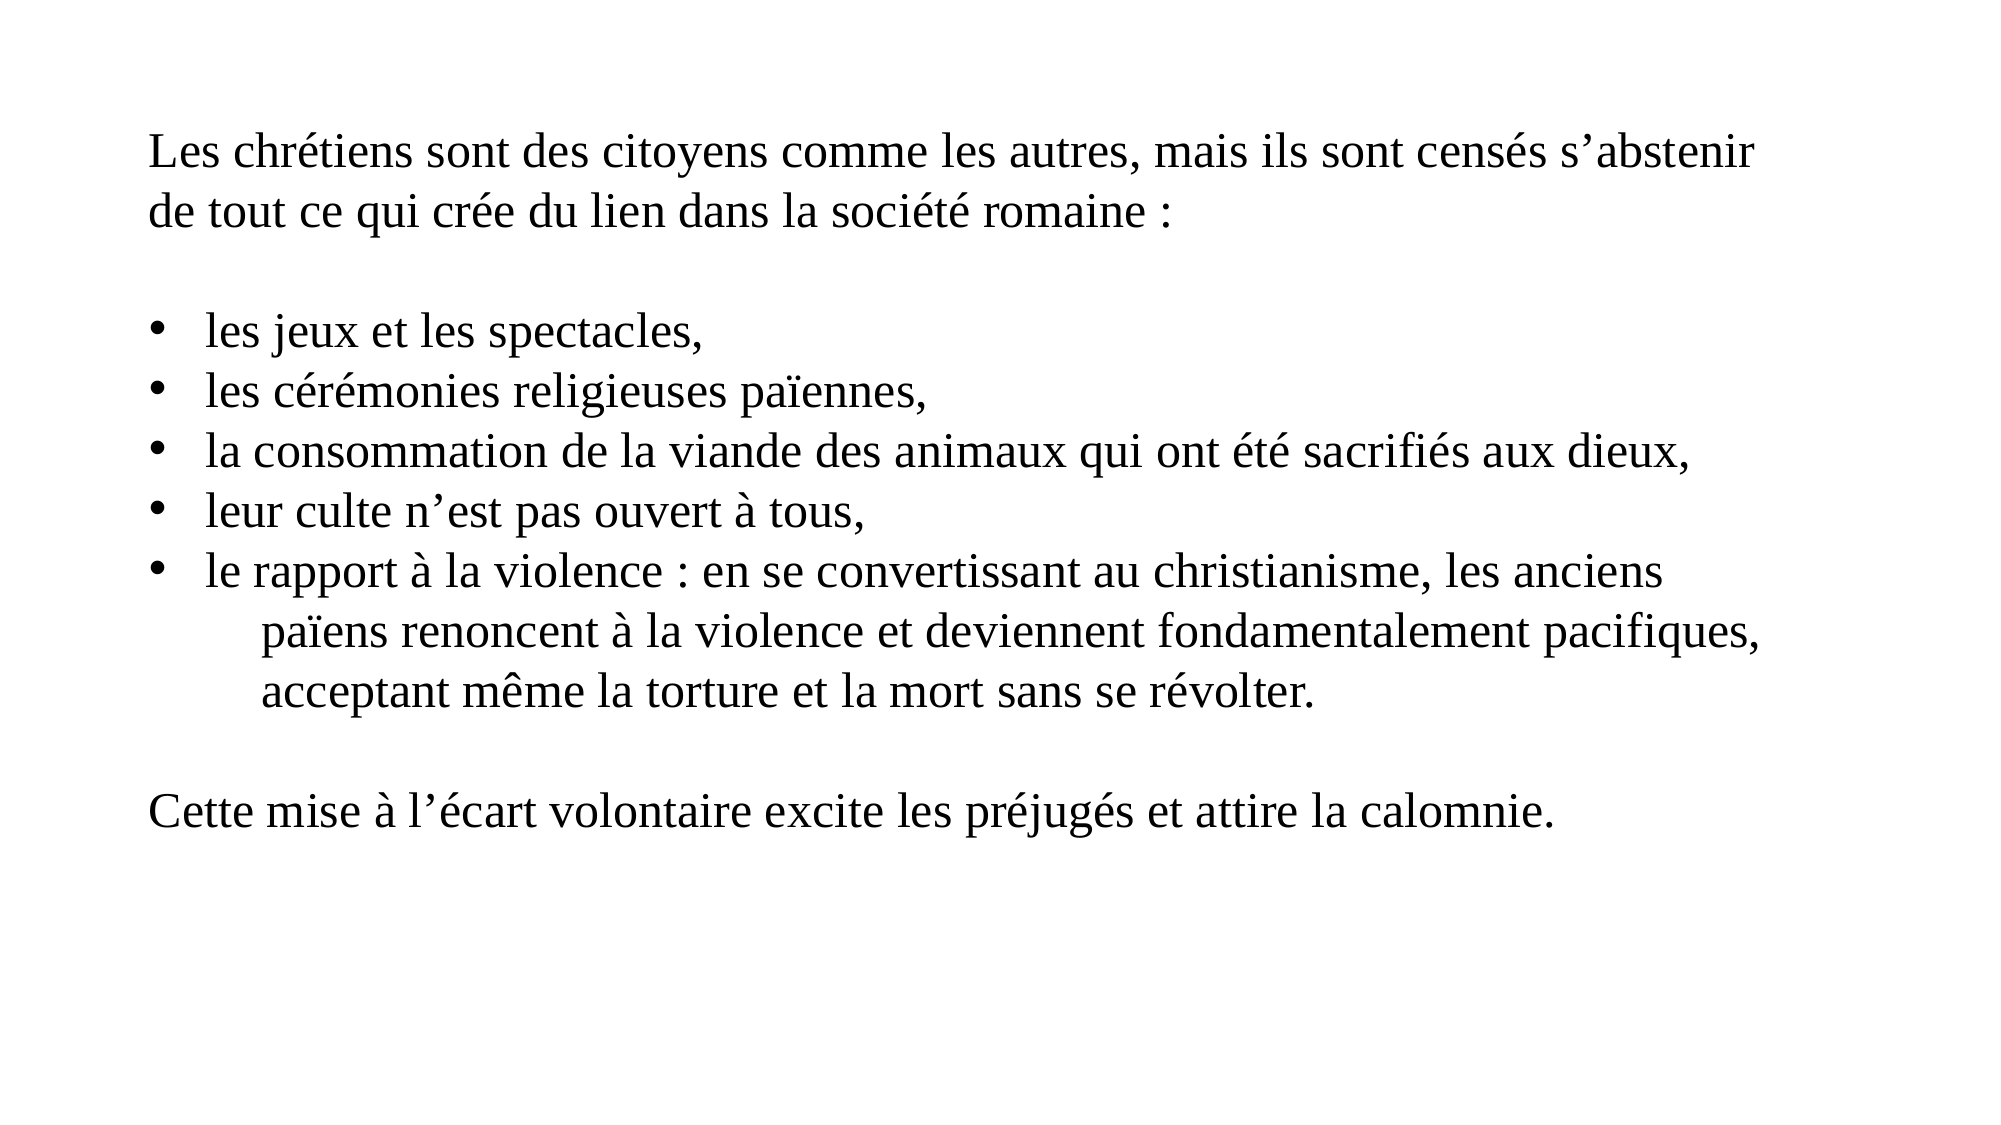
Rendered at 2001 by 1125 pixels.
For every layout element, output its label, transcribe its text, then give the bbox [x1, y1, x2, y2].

text_box Les chrétiens sont des citoyens comme les autres, mais ils sont censés s’abstenir de tout ce qui crée du lien dans la société romaine : les jeux et les spectacles, les cérémonies religieuses païennes, la consommation de la viande des animaux qui ont été sacrifiés aux dieux, leur culte n’est pas ouvert à tous, le rapport à la violence : en se convertissant au christianisme, les anciens païens renoncent à la violence et deviennent fondamentalement pacifiques, acceptant même la torture et la mort sans se révolter. Cette mise à l’écart volontaire excite les préjugés et attire la calomnie. [133, 110, 1789, 853]
